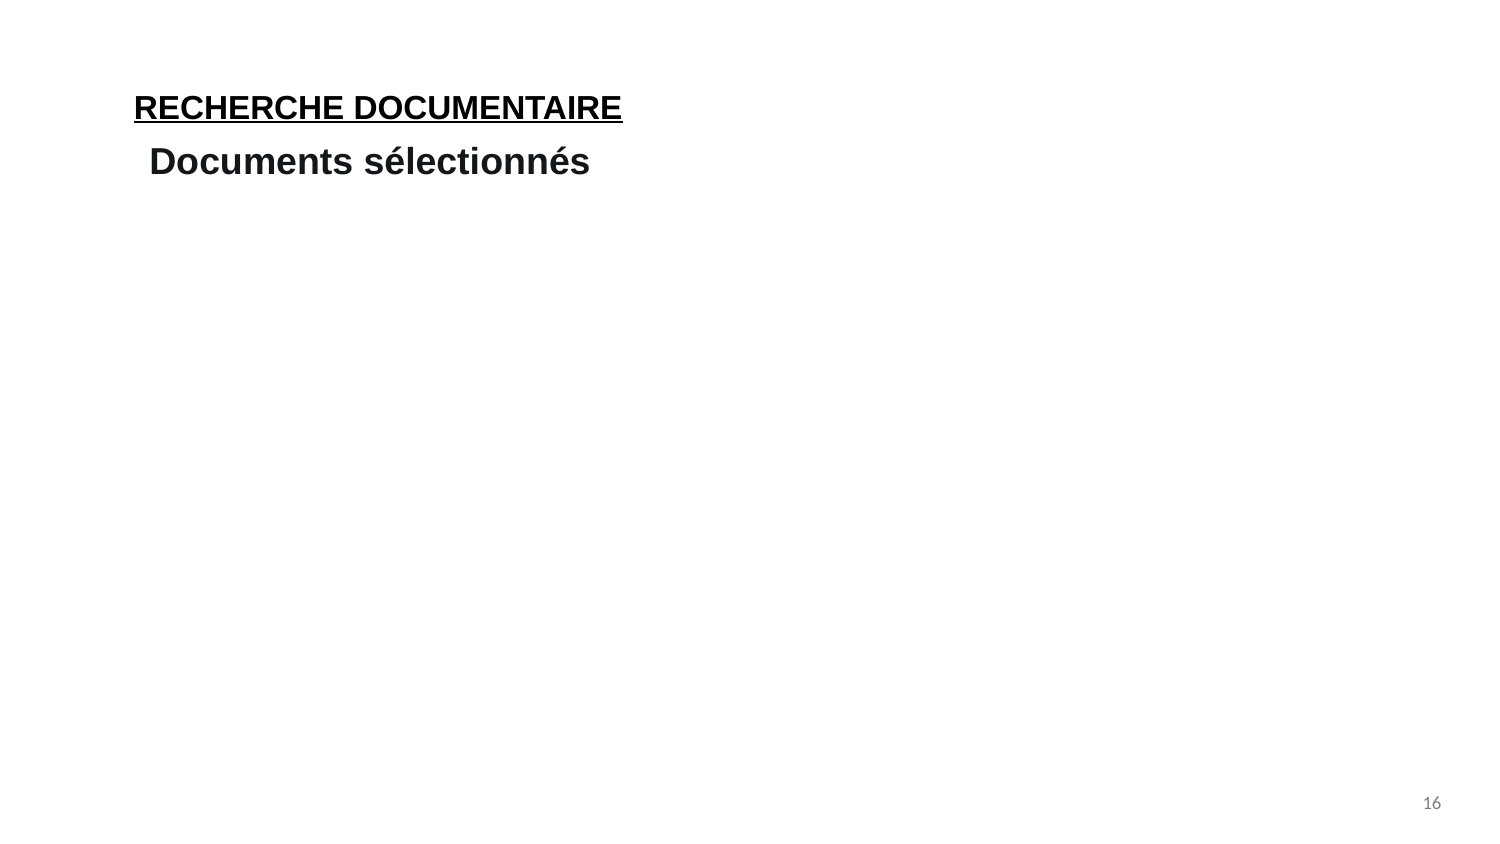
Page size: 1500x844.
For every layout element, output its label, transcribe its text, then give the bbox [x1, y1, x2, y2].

text_box RECHERCHE DOCUMENTAIRE [133, 85, 624, 126]
text_box <number> [1407, 779, 1466, 826]
text_box Documents sélectionnés [149, 137, 592, 183]
